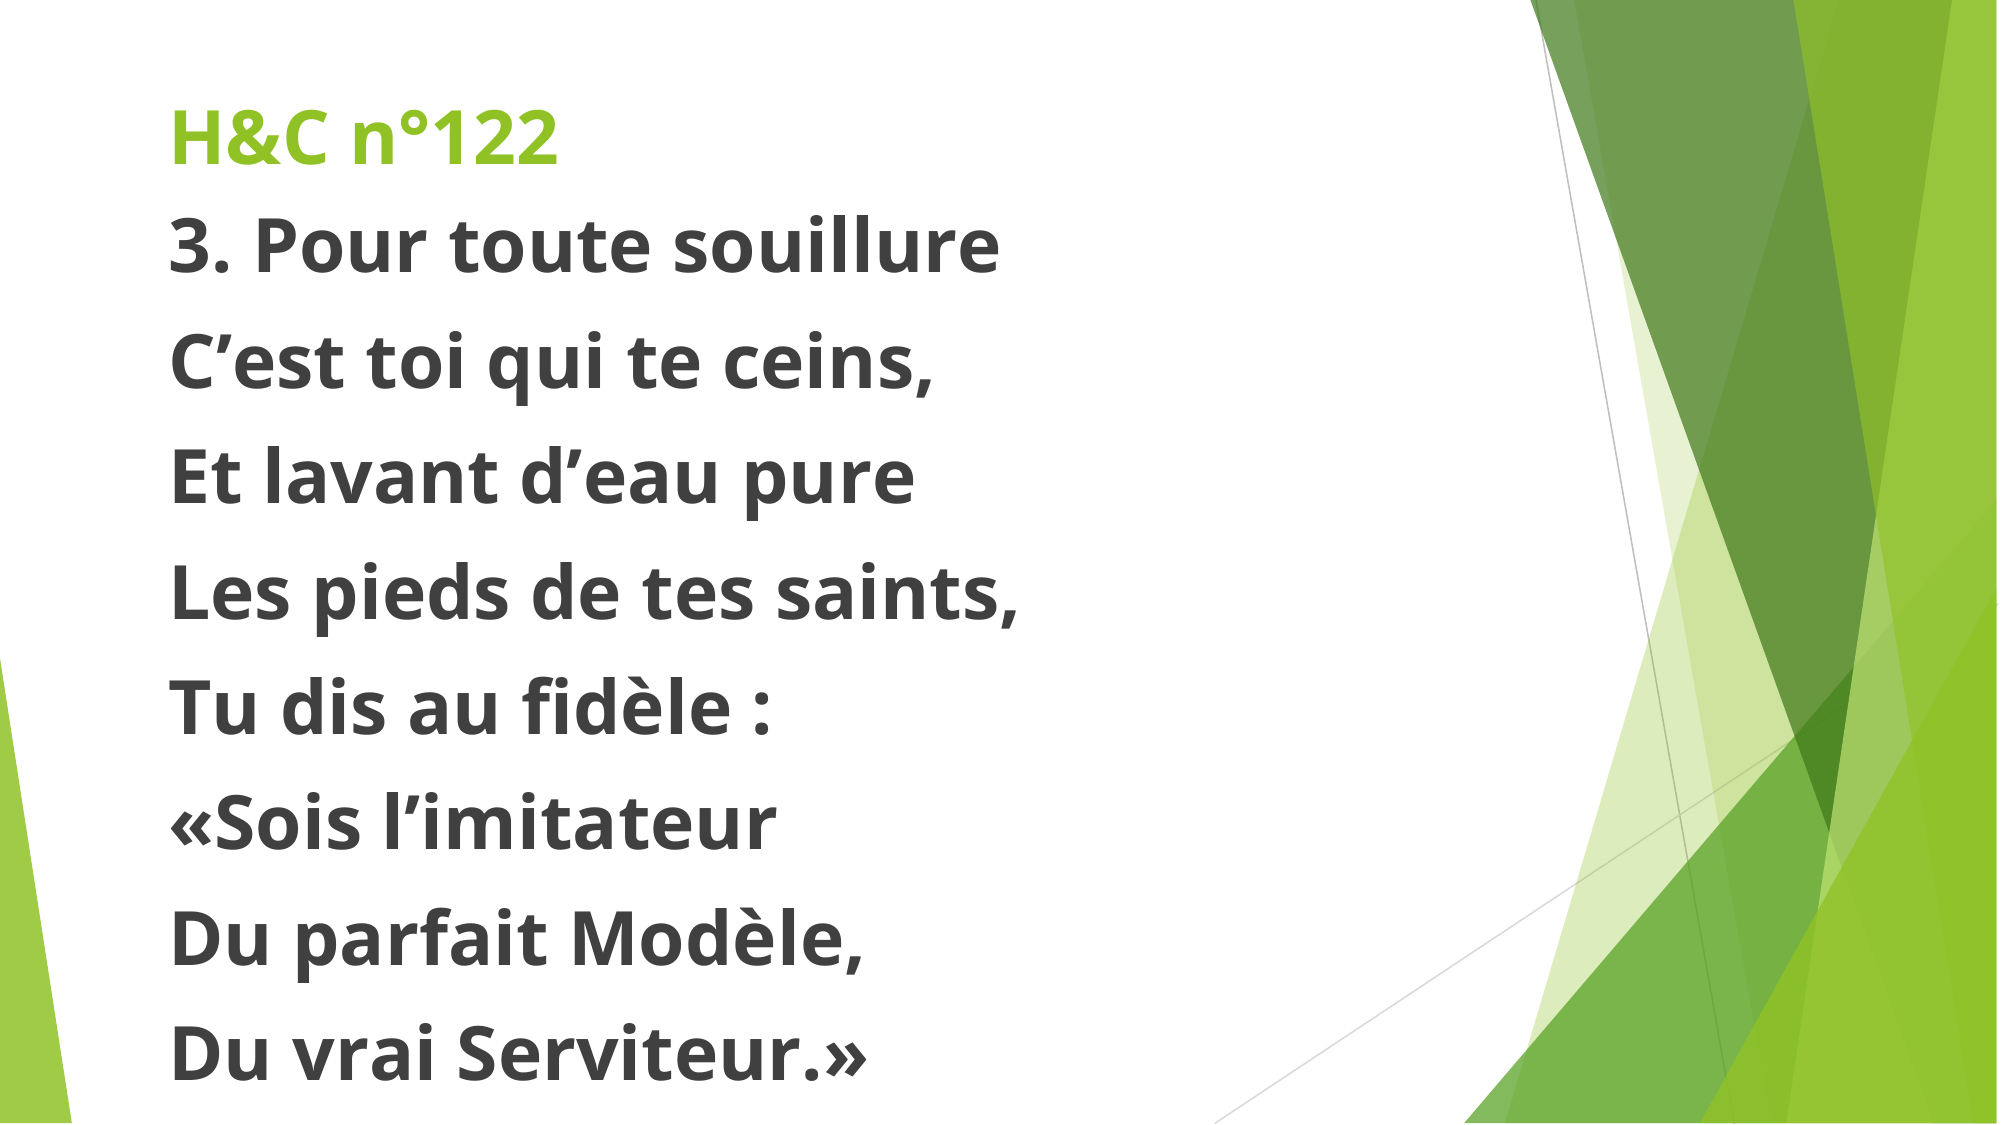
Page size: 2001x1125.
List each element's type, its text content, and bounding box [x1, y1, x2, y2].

text_box H&C n°122 [153, 82, 603, 177]
text_box 3. Pour toute souillure C’est toi qui te ceins, Et lavant d’eau pure Les pieds de tes saints, Tu dis au fidèle : «Sois l’imitateur Du parfait Modèle, Du vrai Serviteur.» [153, 177, 1985, 1075]
